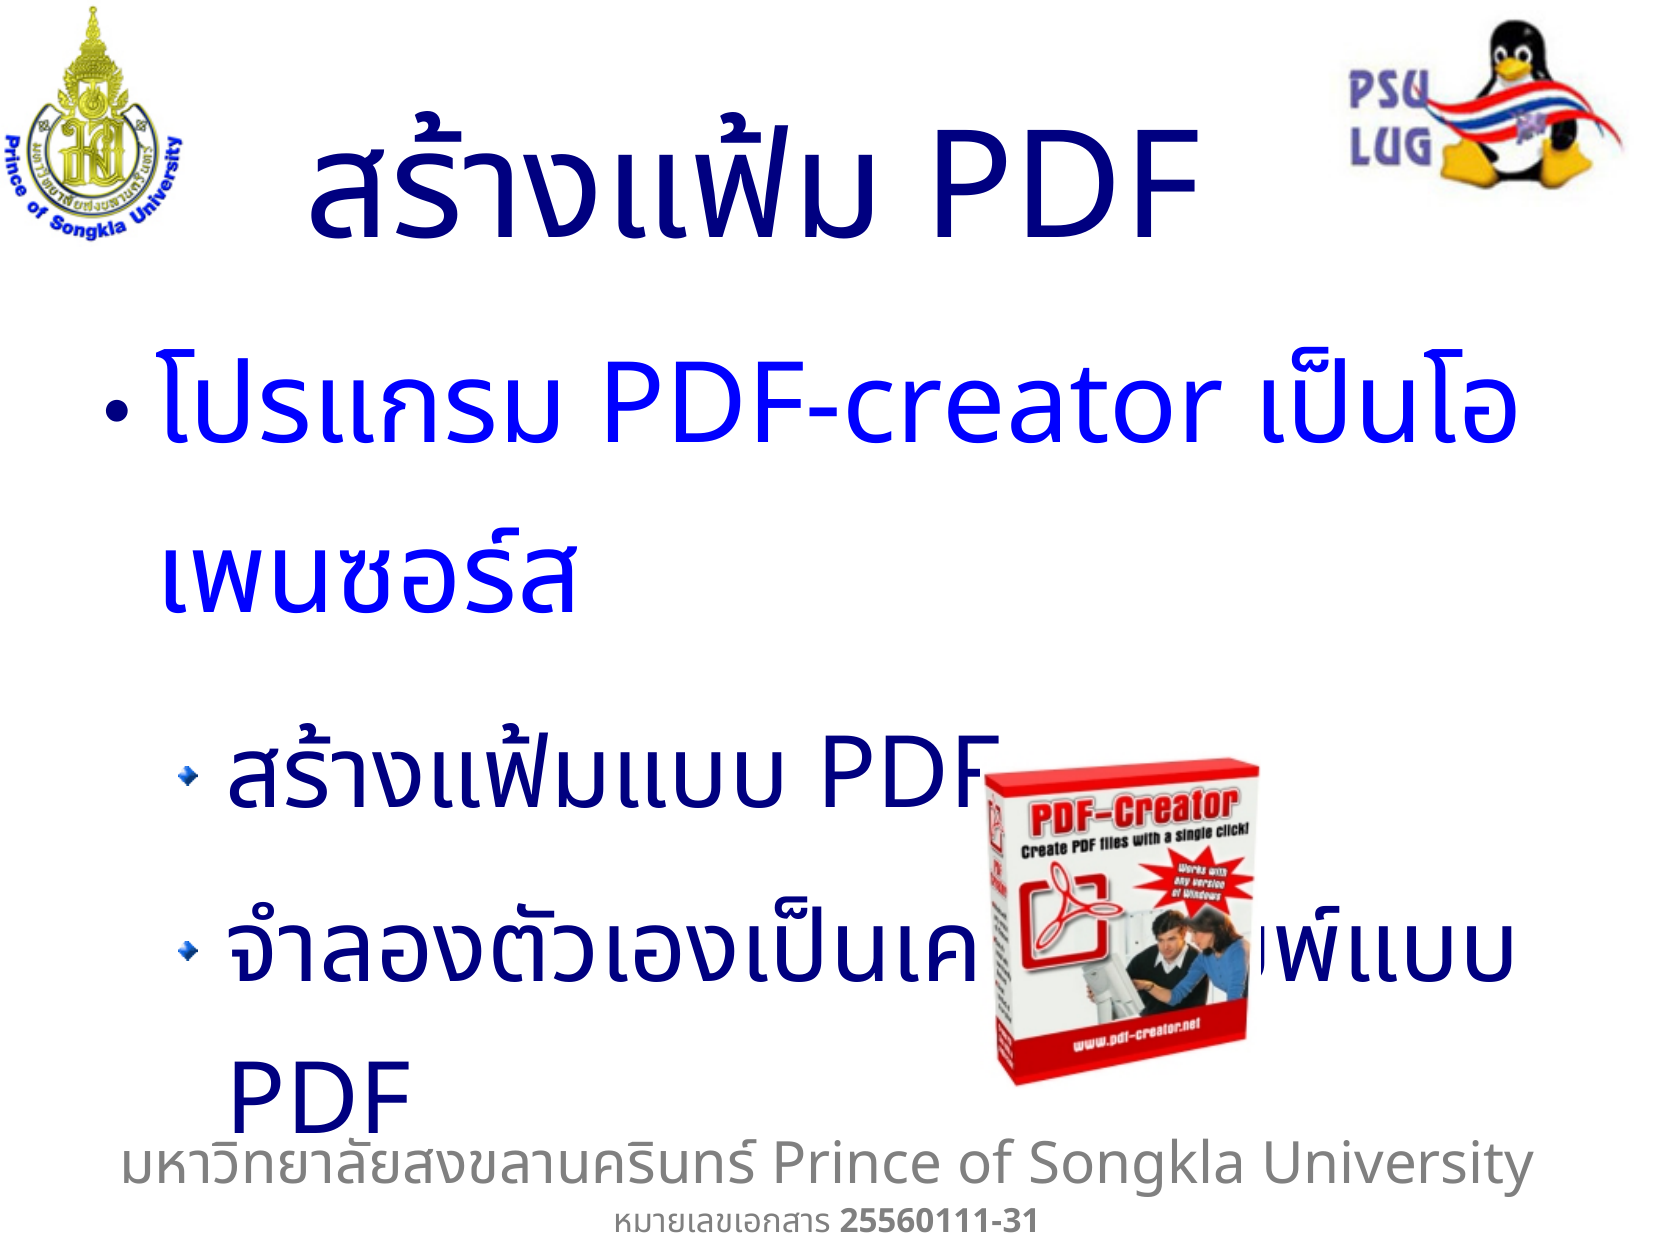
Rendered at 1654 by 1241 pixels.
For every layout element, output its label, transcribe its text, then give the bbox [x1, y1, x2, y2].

picture [980, 751, 1261, 1090]
picture [1328, 10, 1642, 207]
picture [0, 0, 185, 247]
title สร้างแฟ้ม PDF [206, 0, 1299, 322]
list โปรแกรม PDF-creator เป็นโอเพนซอร์ส สร้างแฟ้มแบบ PDF จำลองตัวเองเป็นเครื่องพิมพ์แบบ PDF [84, 322, 1573, 1127]
